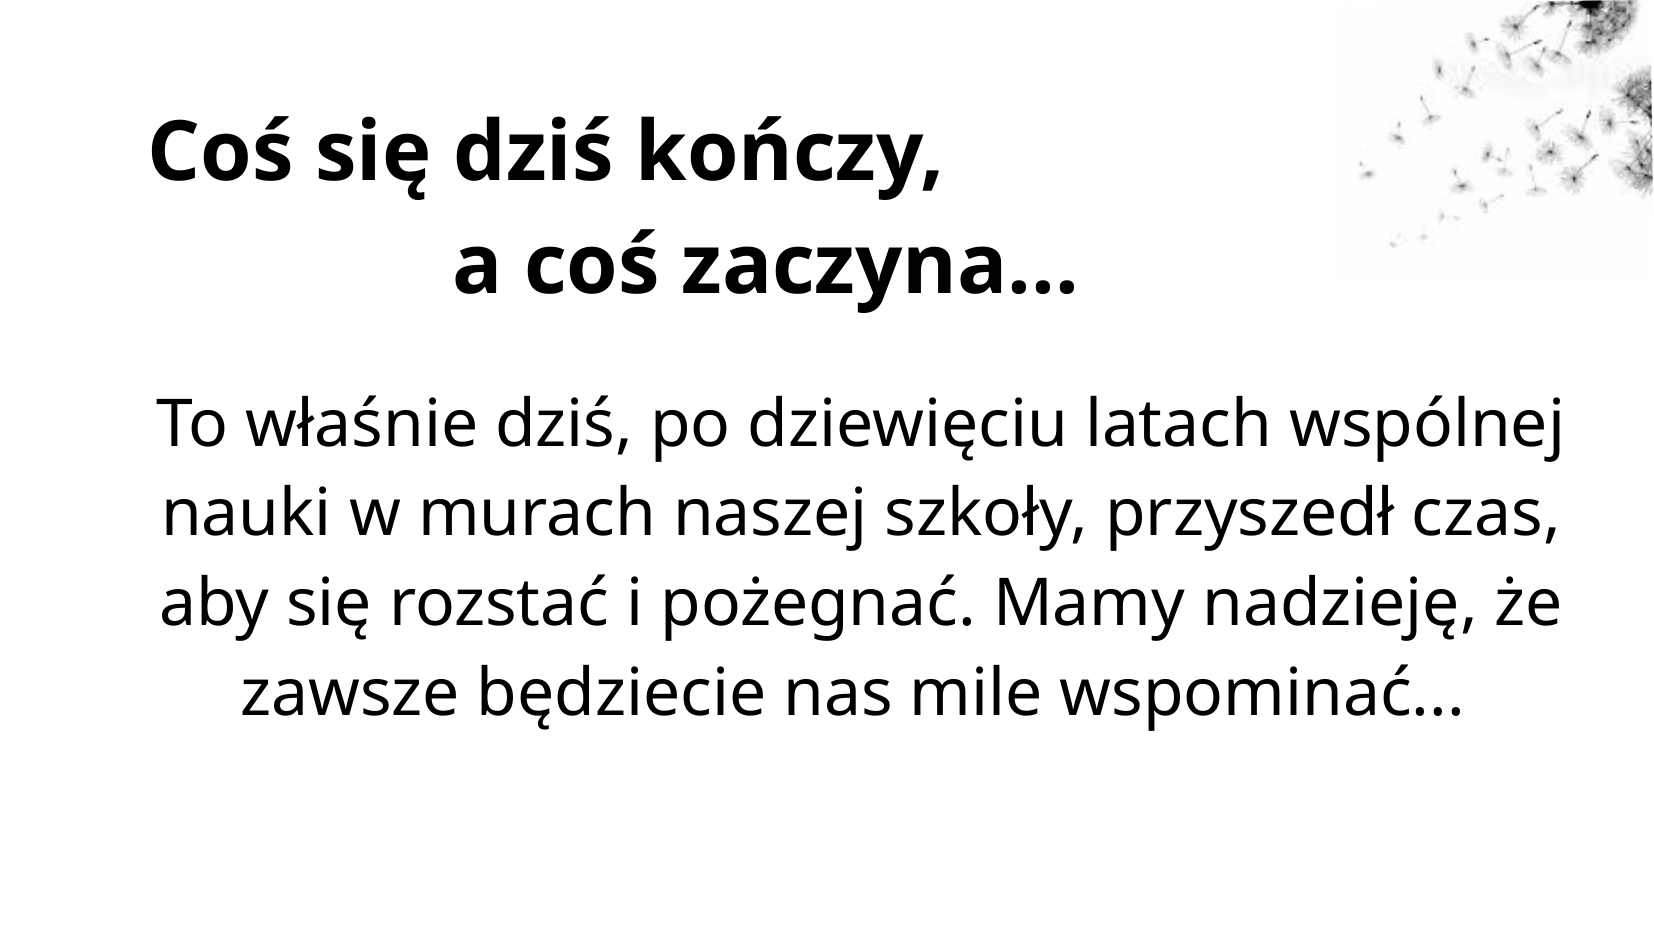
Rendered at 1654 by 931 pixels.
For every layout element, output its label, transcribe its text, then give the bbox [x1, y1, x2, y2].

list To właśnie dziś, po dziewięciu latach wspólnej nauki w murach naszej szkoły, przyszedł czas, aby się rozstać i pożegnać. Mamy nadzieję, że zawsze będziecie nas mile wspominać... [82, 375, 1571, 751]
picture [1335, 0, 1654, 281]
title Coś się dziś kończy, a coś zaczyna... [82, 59, 1571, 351]
